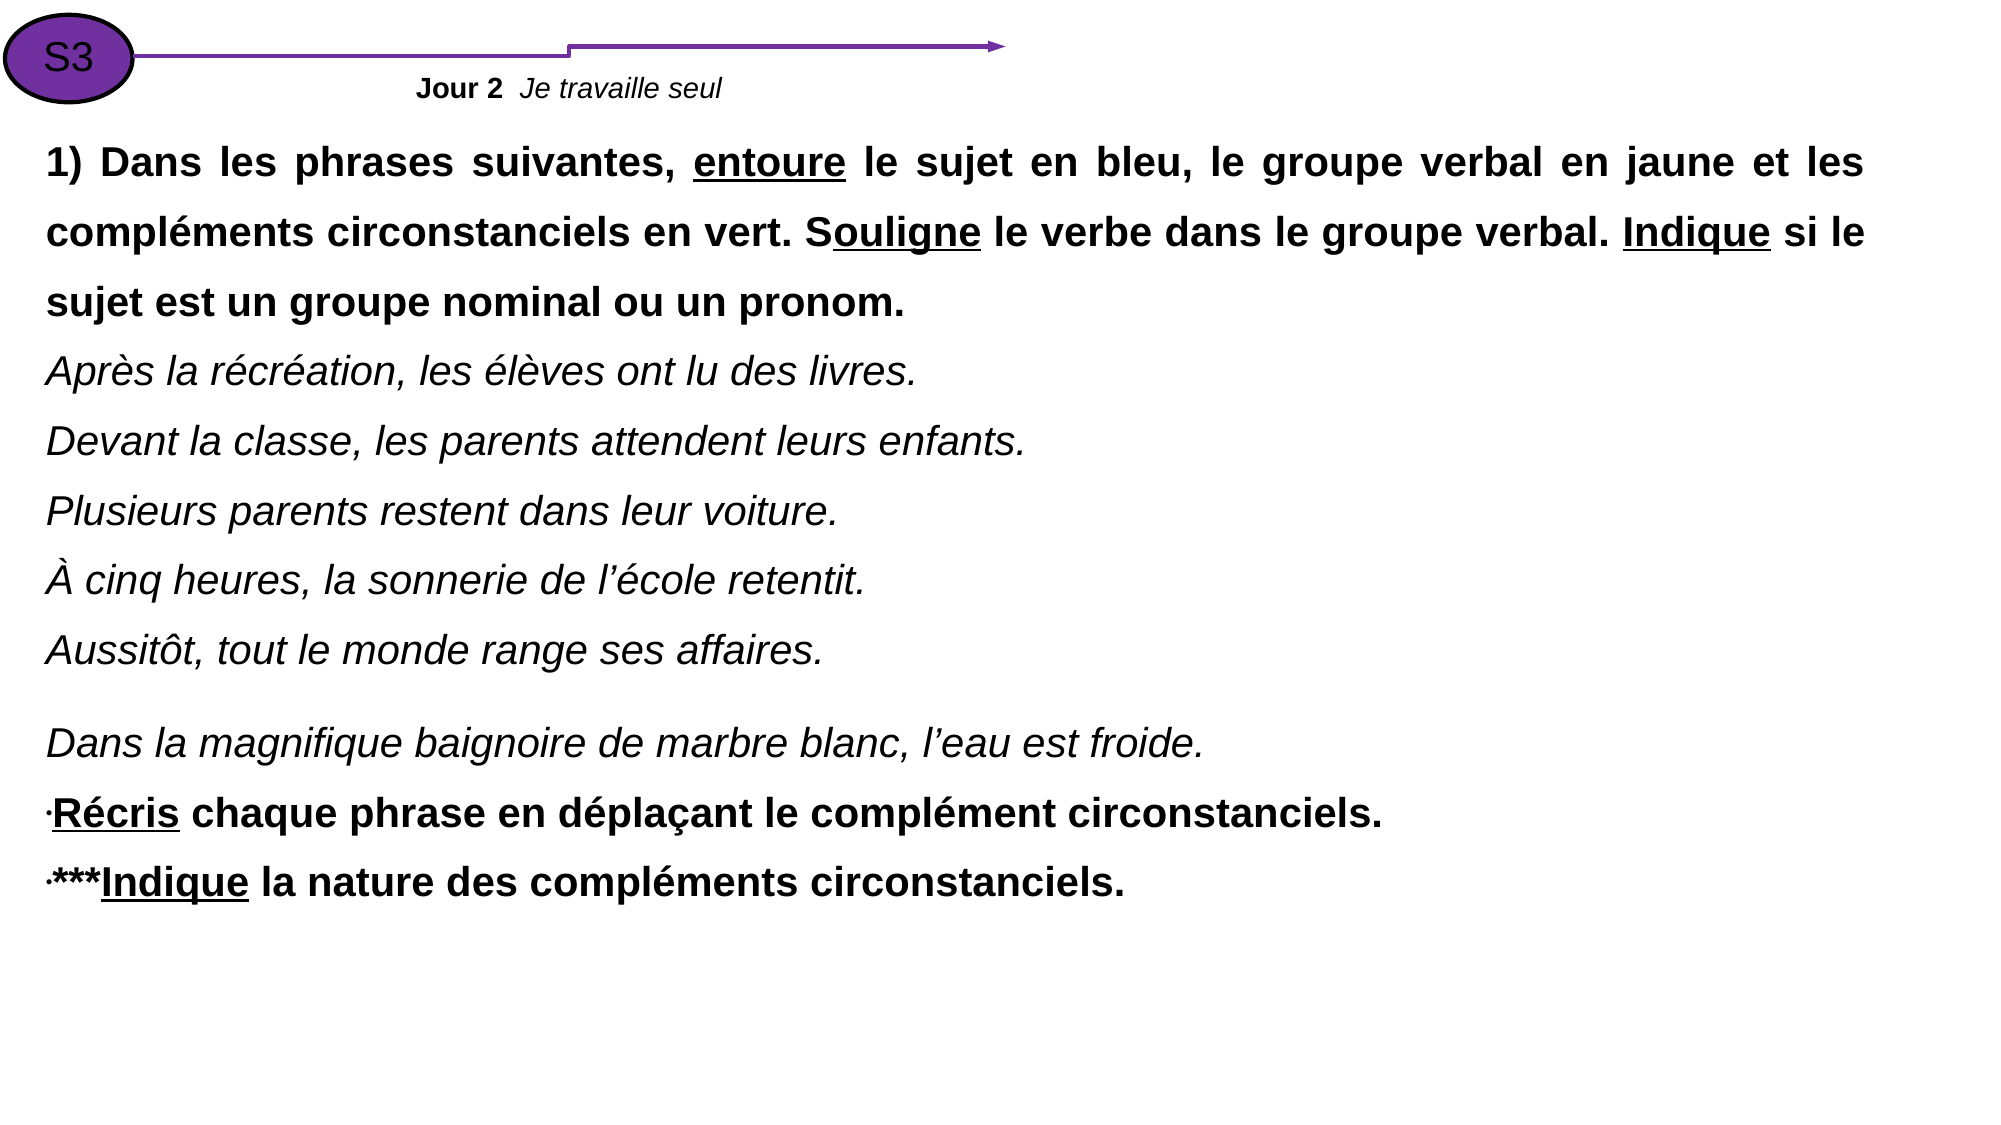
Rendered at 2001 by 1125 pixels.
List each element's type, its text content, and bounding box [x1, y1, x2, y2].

text_box 1) Dans les phrases suivantes, entoure le sujet en bleu, le groupe verbal en jaune et les compléments circonstanciels en vert. Souligne le verbe dans le groupe verbal. Indique si le sujet est un groupe nominal ou un pronom. Après la récréation, les élèves ont lu des livres. Devant la classe, les parents attendent leurs enfants. Plusieurs parents restent dans leur voiture. À cinq heures, la sonnerie de l’école retentit. Aussitôt, tout le monde range ses affaires. Dans la magnifique baignoire de marbre blanc, l’eau est froide. Récris chaque phrase en déplaçant le complément circonstanciels. ***Indique la nature des compléments circonstanciels. [39, 109, 1934, 1085]
text_box S3 [4, 14, 133, 103]
text_box Jour 2 Je travaille seul [132, 66, 1006, 109]
